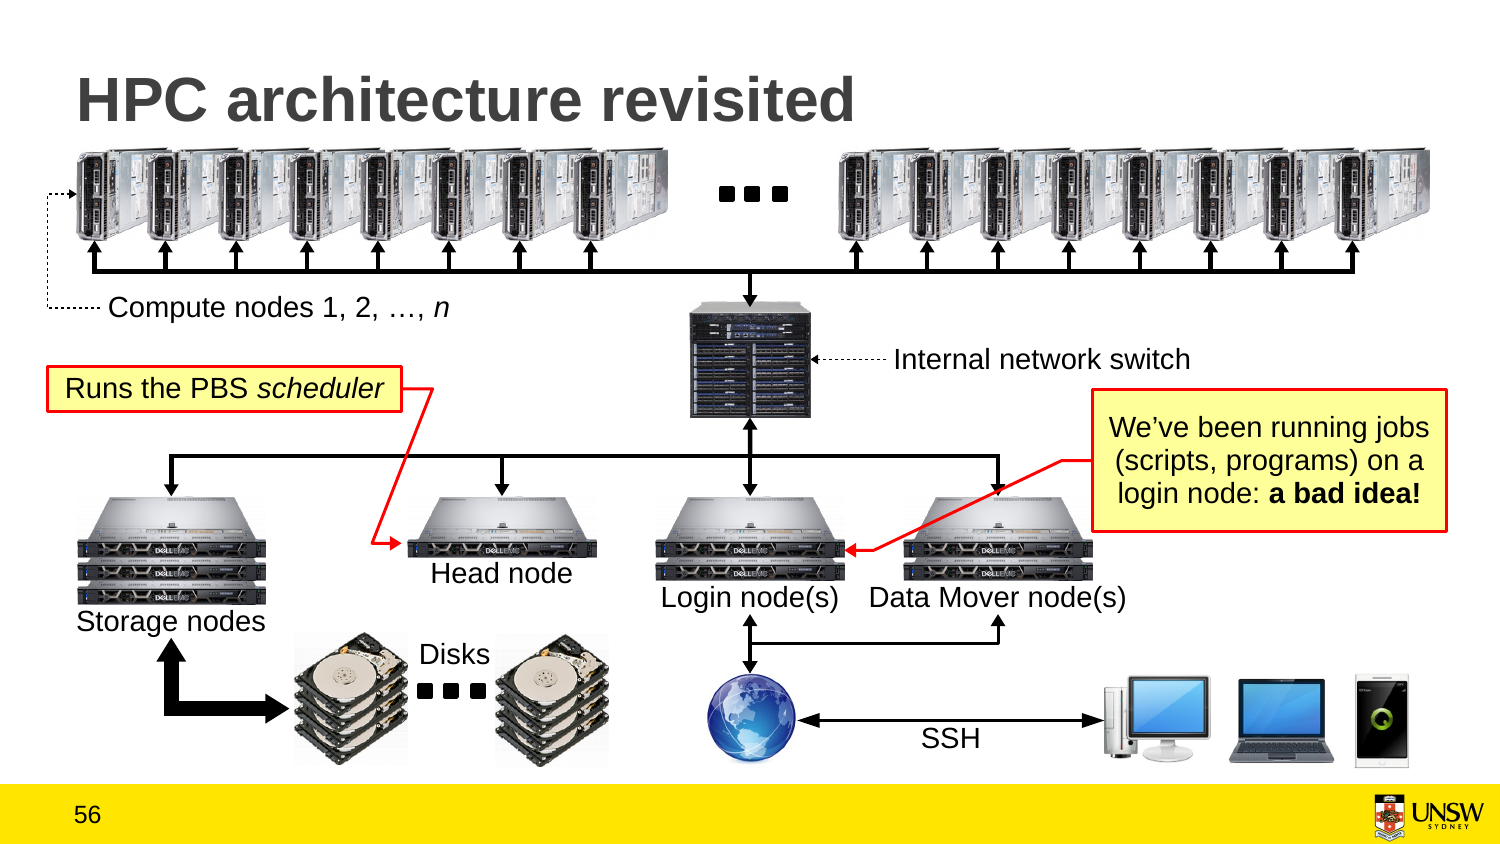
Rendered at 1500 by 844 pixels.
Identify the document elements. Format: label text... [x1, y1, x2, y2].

text_box Head node [401, 557, 603, 591]
picture [1104, 667, 1211, 774]
text_box [419, 686, 431, 697]
text_box Compute nodes 1, 2, …, n [100, 291, 514, 325]
text_box Storage nodes [59, 604, 284, 638]
picture [903, 496, 981, 534]
picture [294, 632, 408, 765]
picture [0, 784, 1500, 844]
text_box [773, 188, 786, 200]
picture [76, 147, 668, 241]
text_box [720, 188, 733, 200]
picture [77, 496, 266, 605]
text_box Data Mover node(s) [850, 580, 1146, 615]
picture [1228, 667, 1436, 774]
picture [838, 147, 1430, 241]
text_box [445, 686, 457, 697]
text_box Internal network switch [885, 342, 1300, 377]
picture [903, 496, 1093, 580]
picture [407, 496, 597, 557]
picture [495, 634, 609, 767]
text_box [746, 188, 759, 200]
text_box Login node(s) [637, 580, 850, 615]
picture [689, 301, 811, 418]
text_box Disks [389, 637, 520, 686]
text_box [472, 686, 485, 697]
text_box We’ve been running jobs (scripts, programs) on a login node: a bad idea! [1092, 389, 1447, 532]
picture [655, 496, 845, 580]
title HPC architecture revisited [76, 59, 1427, 136]
picture [702, 673, 798, 768]
text_box Runs the PBS scheduler [47, 366, 402, 412]
text_box SSH [803, 714, 1099, 763]
text_box <number> [59, 791, 219, 839]
